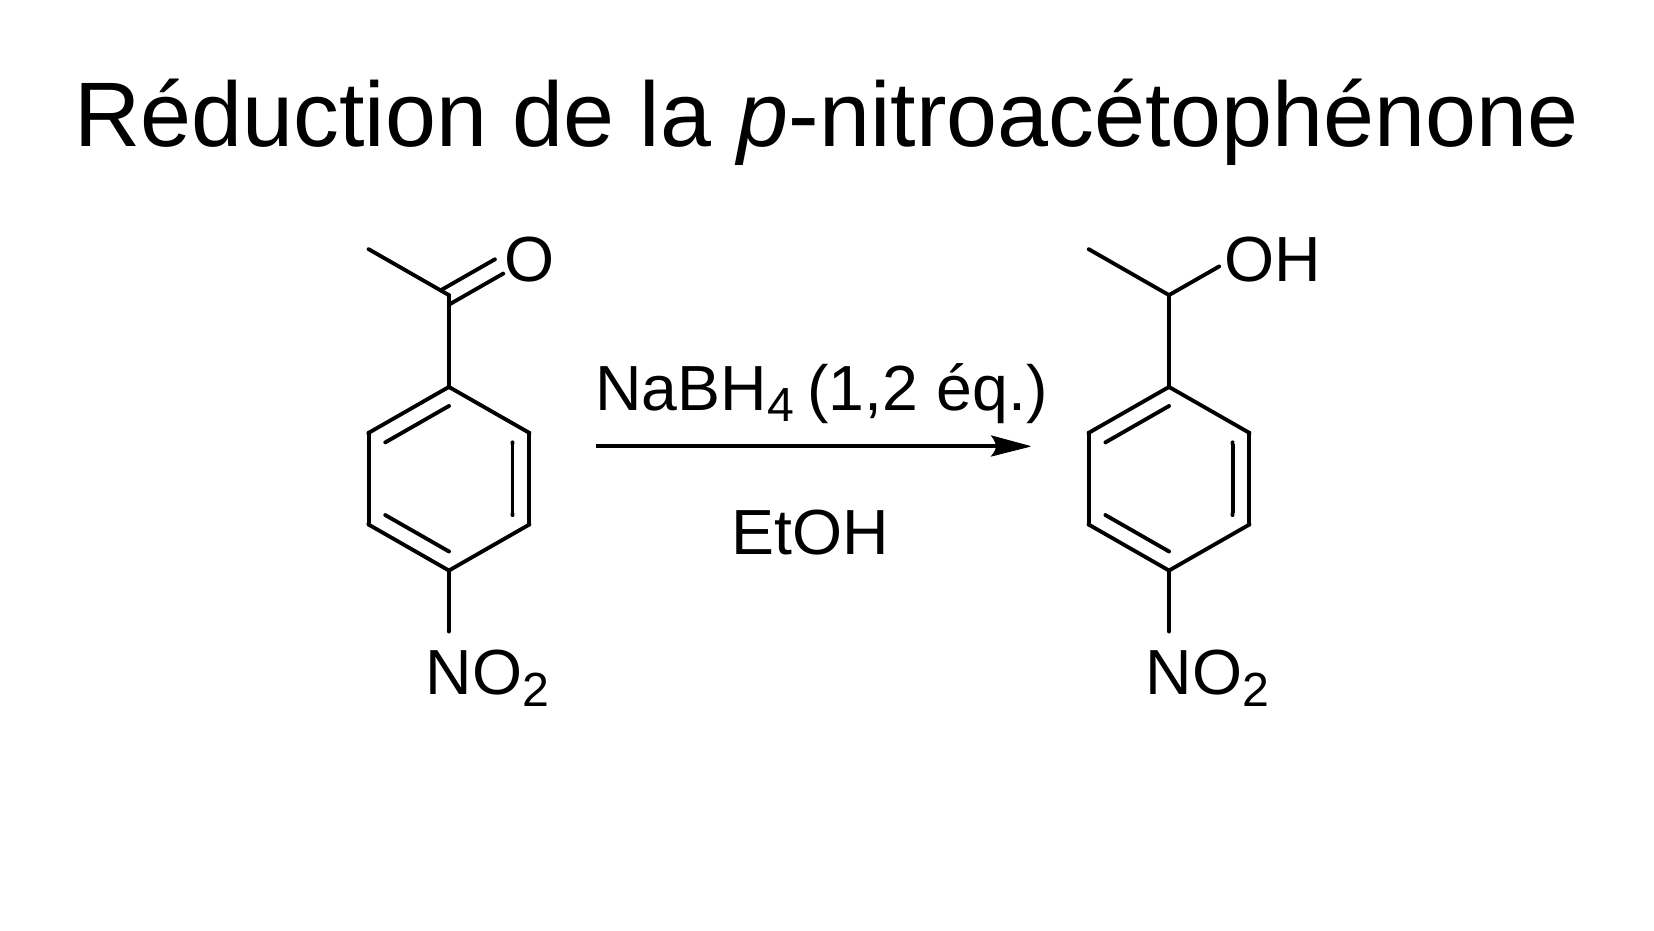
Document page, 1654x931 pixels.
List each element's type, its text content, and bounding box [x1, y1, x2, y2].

title Réduction de la p-nitroacétophénone [59, 12, 1595, 218]
picture [354, 212, 1332, 721]
